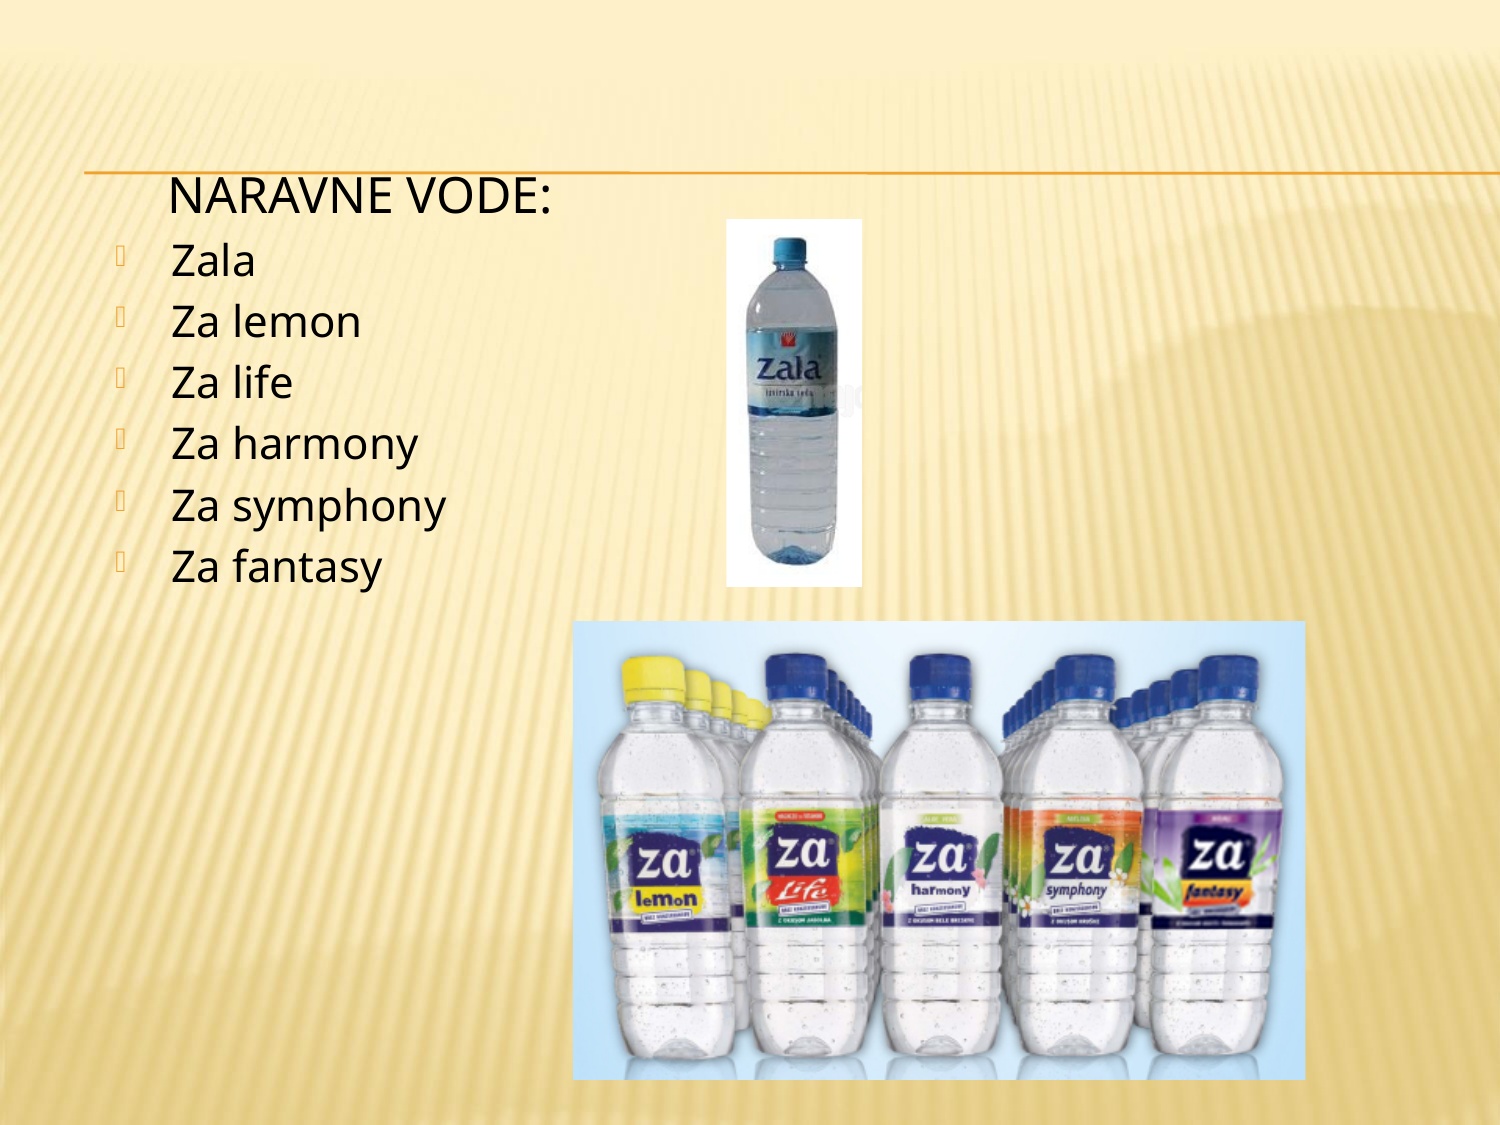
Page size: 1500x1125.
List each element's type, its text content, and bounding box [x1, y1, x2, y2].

picture [0, 0, 1500, 1125]
list NARAVNE VODE: Zala Za lemon Za life Za harmony Za symphony Za fantasy [100, 66, 1425, 988]
picture [726, 219, 863, 587]
